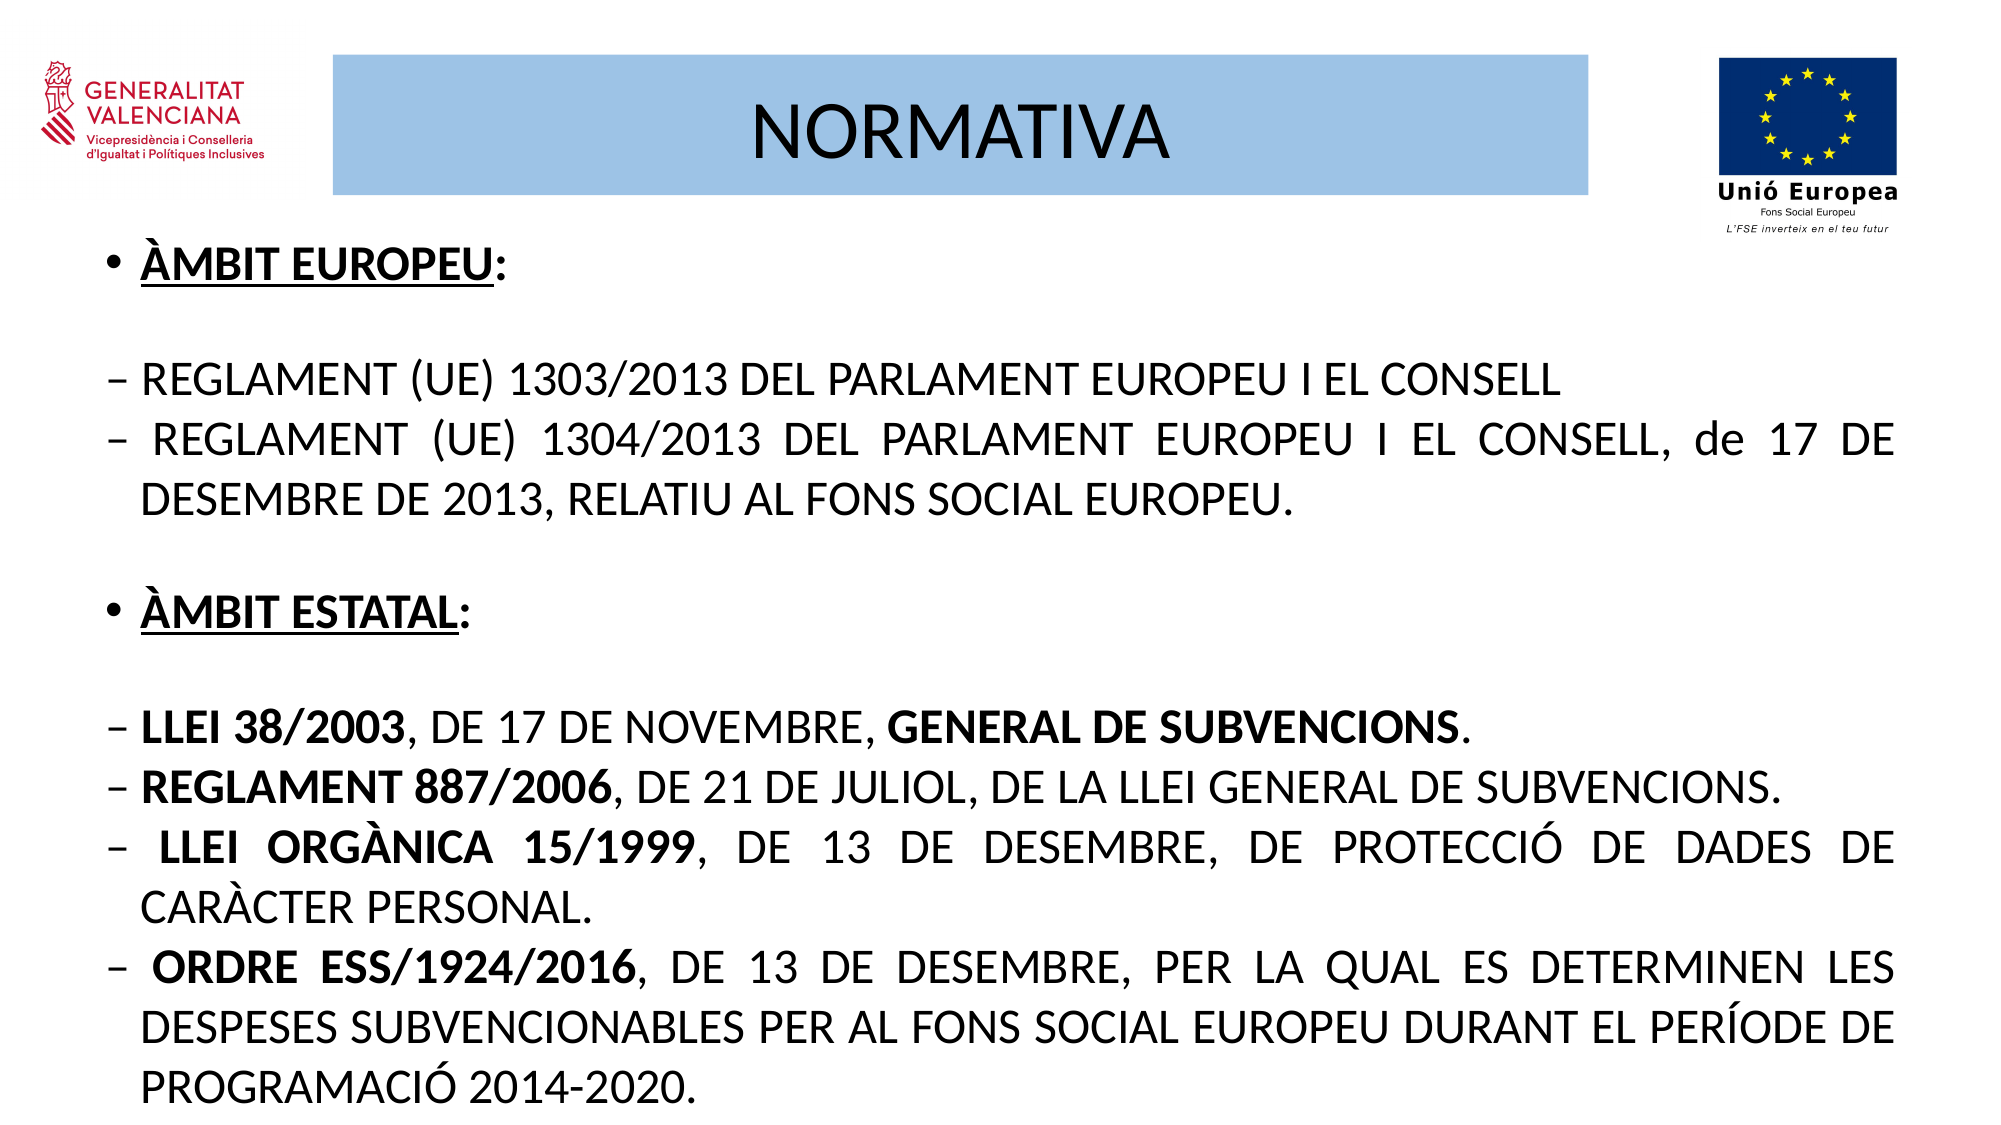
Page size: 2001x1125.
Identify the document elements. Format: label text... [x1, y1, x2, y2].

picture [0, 19, 306, 200]
picture [1700, 47, 1912, 242]
text_box ÀMBIT EUROPEU: – REGLAMENT (UE) 1303/2013 DEL PARLAMENT EUROPEU I EL CONSELL – REGLAMENT (UE) 1304/2013 DEL PARLAMENT EUROPEU I EL CONSELL, de 17 DE DESEMBRE DE 2013, RELATIU AL FONS SOCIAL EUROPEU. ÀMBIT ESTATAL: – Llei 38/2003, de 17 de novembre, General de Subvencions. – Reglament 887/2006, de 21 de juliol, DE LA LLEI GENERAL DE SUBVENCIONS. – Llei orgànica 15/1999, de 13 de desembre, de protecció de dades de caràcter personal. – Ordre ESS/1924/2016, de 13 de desembre, per la qual es determinen les DESPESES subvencionables Per al Fons Social Europeu durant el període de programació 2014-2020. [88, 229, 1912, 1125]
text_box NORMATIVA [332, 54, 1589, 196]
